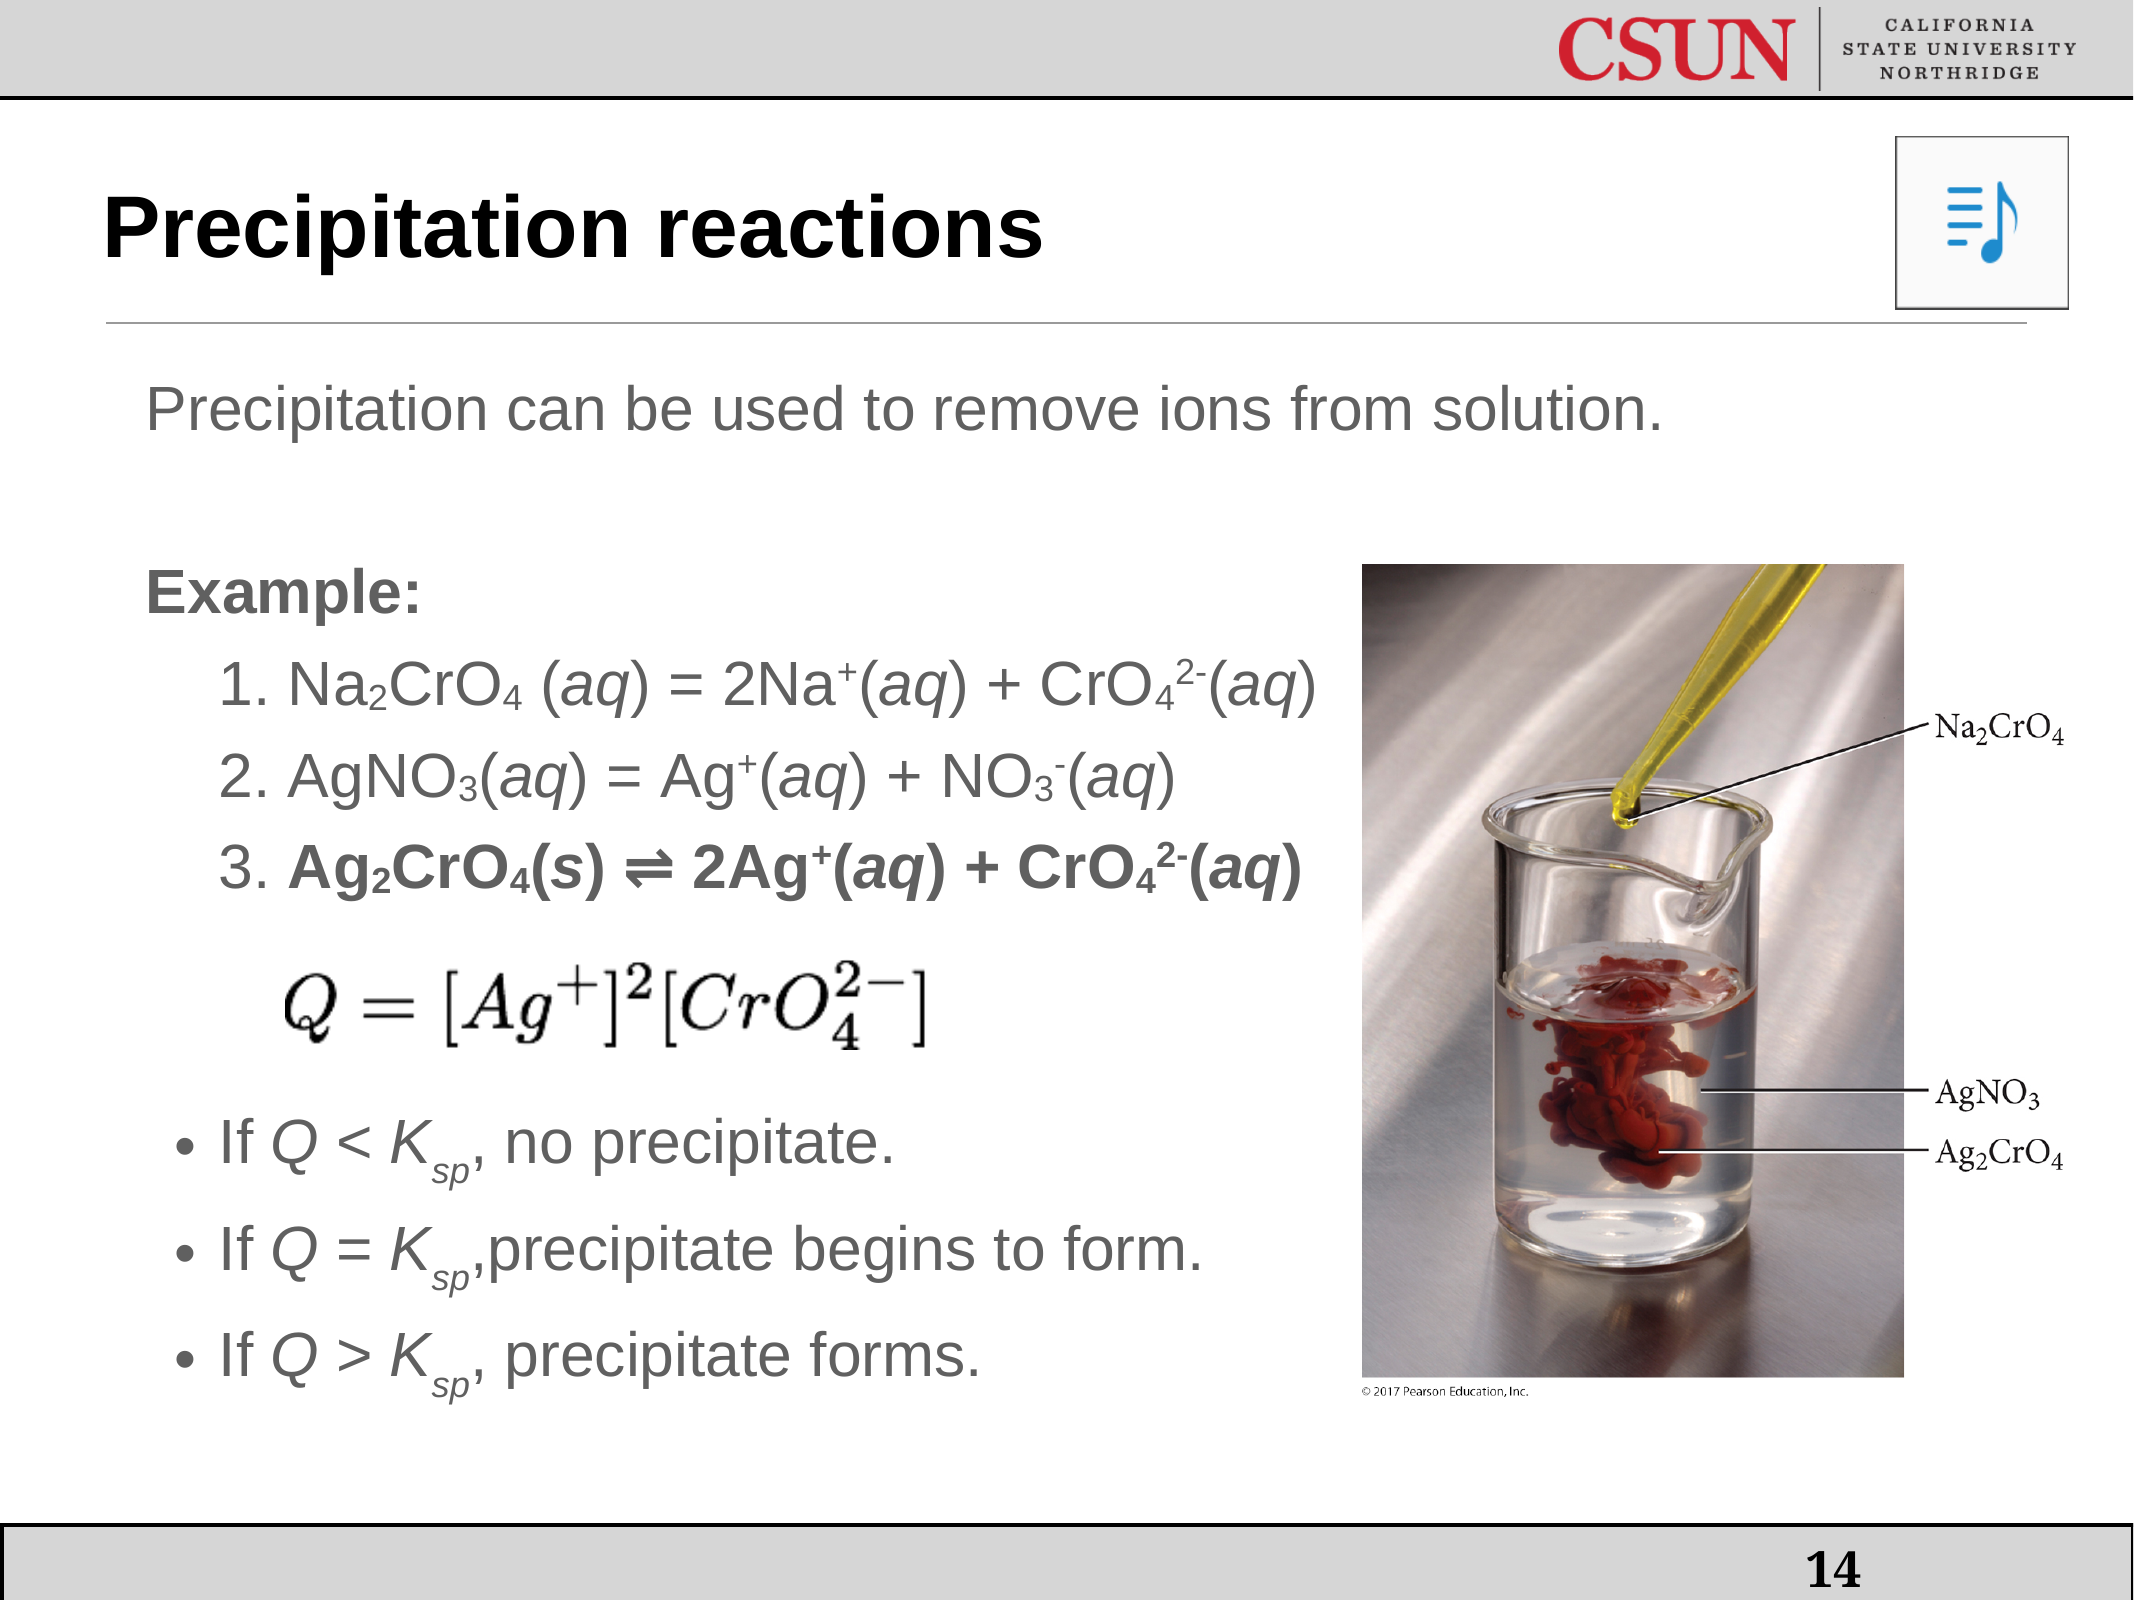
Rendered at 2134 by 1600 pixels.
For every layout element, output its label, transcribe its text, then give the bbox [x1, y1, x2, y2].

picture [285, 959, 927, 1050]
picture [1353, 555, 2112, 1403]
picture [1559, 7, 2076, 91]
list Precipitation can be used to remove ions from solution. Example: 1. Na2CrO4 (aq) = 2Na+(aq) + CrO42-(aq) 2. AgNO3(aq) = Ag+(aq) + NO3-(aq) 3. Ag2CrO4(s) ⇌ 2Ag+(aq) + CrO42-(aq) If Q < Ksp, no precipitate. If Q = Ksp,precipitate begins to form. If Q > Ksp, precipitate forms. [93, 360, 1711, 1501]
text_box [1894, 135, 2071, 311]
title Precipitation reactions [93, 104, 2040, 284]
